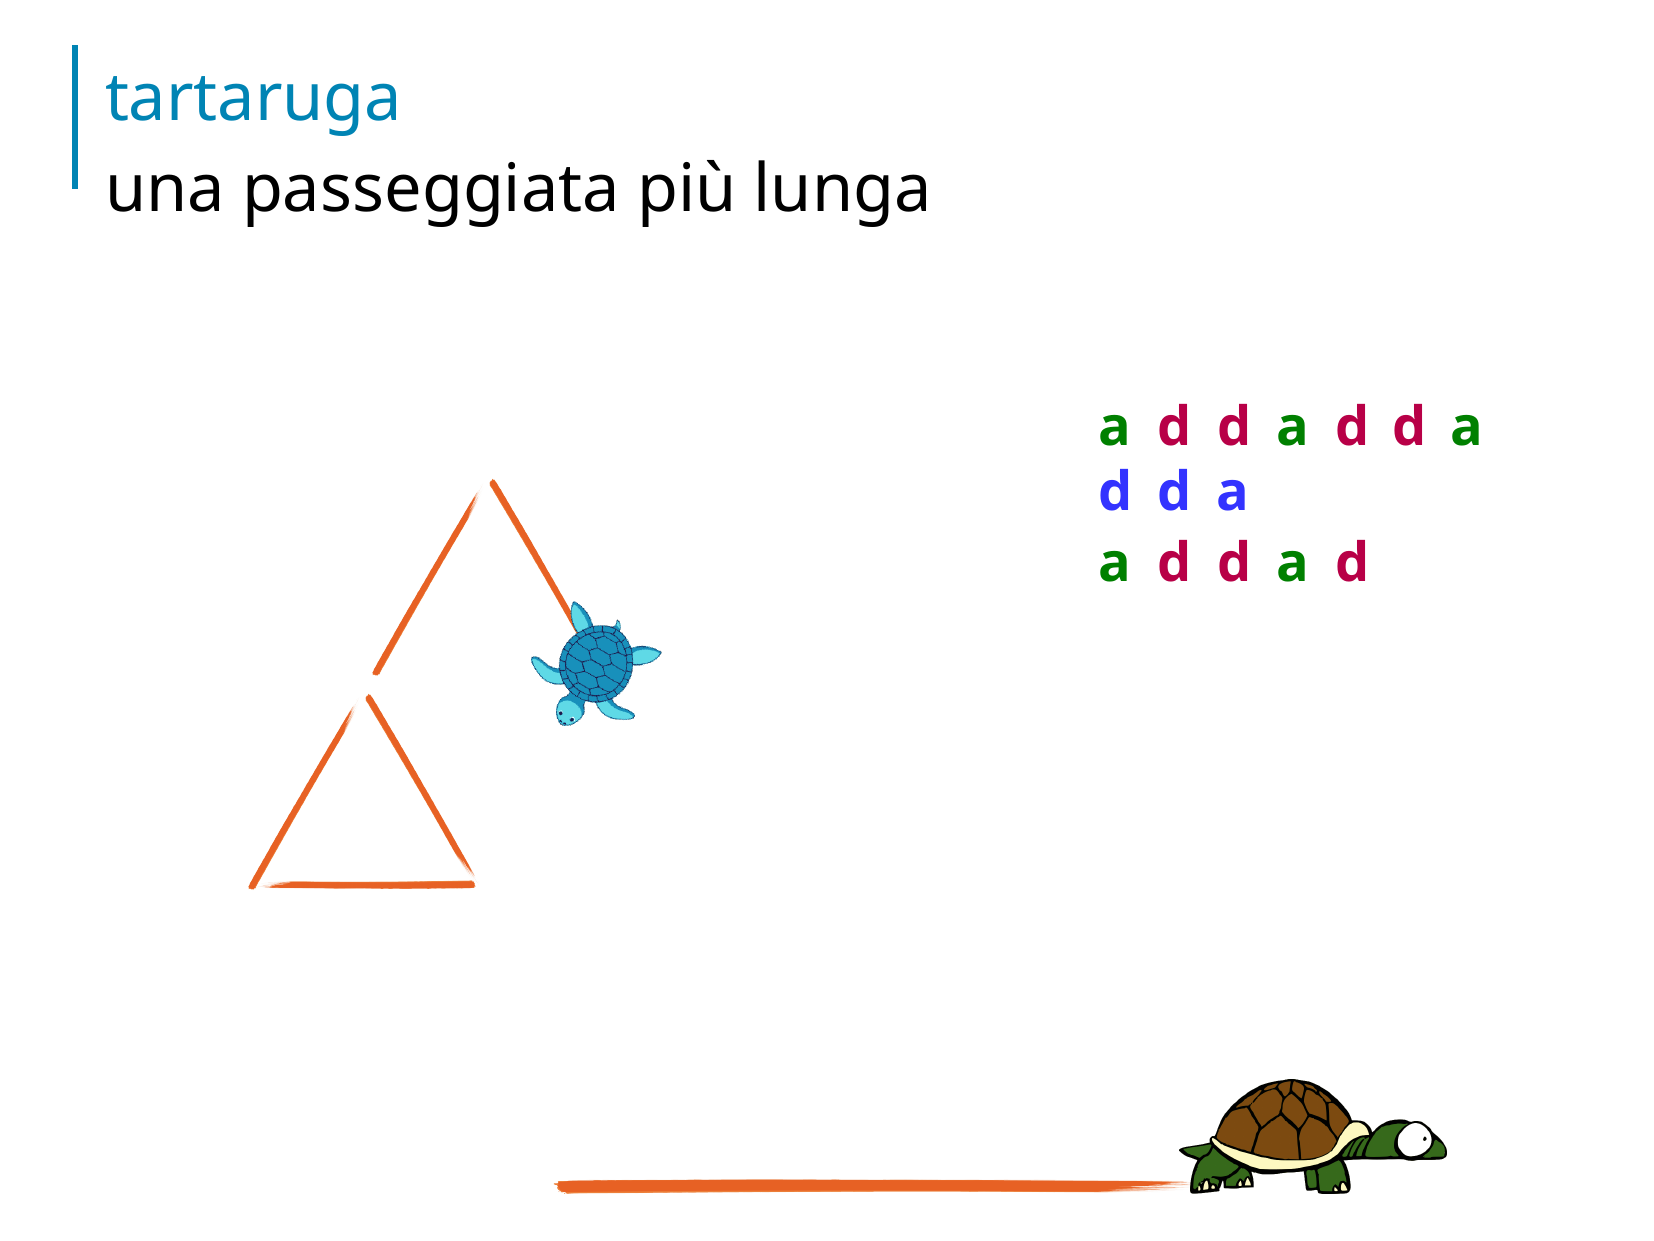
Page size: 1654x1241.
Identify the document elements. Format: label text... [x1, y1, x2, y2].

text_box d [1202, 383, 1261, 472]
text_box a [1261, 383, 1320, 472]
text_box a [1201, 472, 1278, 537]
text_box d [1202, 537, 1261, 609]
text_box d [1142, 472, 1201, 537]
picture [370, 477, 672, 754]
text_box d [1320, 383, 1397, 472]
text_box d [1084, 472, 1142, 537]
text_box a [1083, 520, 1142, 609]
text_box a [1083, 383, 1142, 472]
picture [246, 692, 481, 892]
text_box a [1261, 520, 1320, 609]
text_box d [1142, 383, 1202, 472]
picture [553, 1079, 1447, 1194]
text_box d [1377, 384, 1454, 473]
text_box a [1454, 384, 1512, 473]
title tartaruga una passeggiata più lunga [105, 49, 1571, 200]
text_box d [1142, 537, 1202, 609]
text_box d [1320, 520, 1397, 609]
